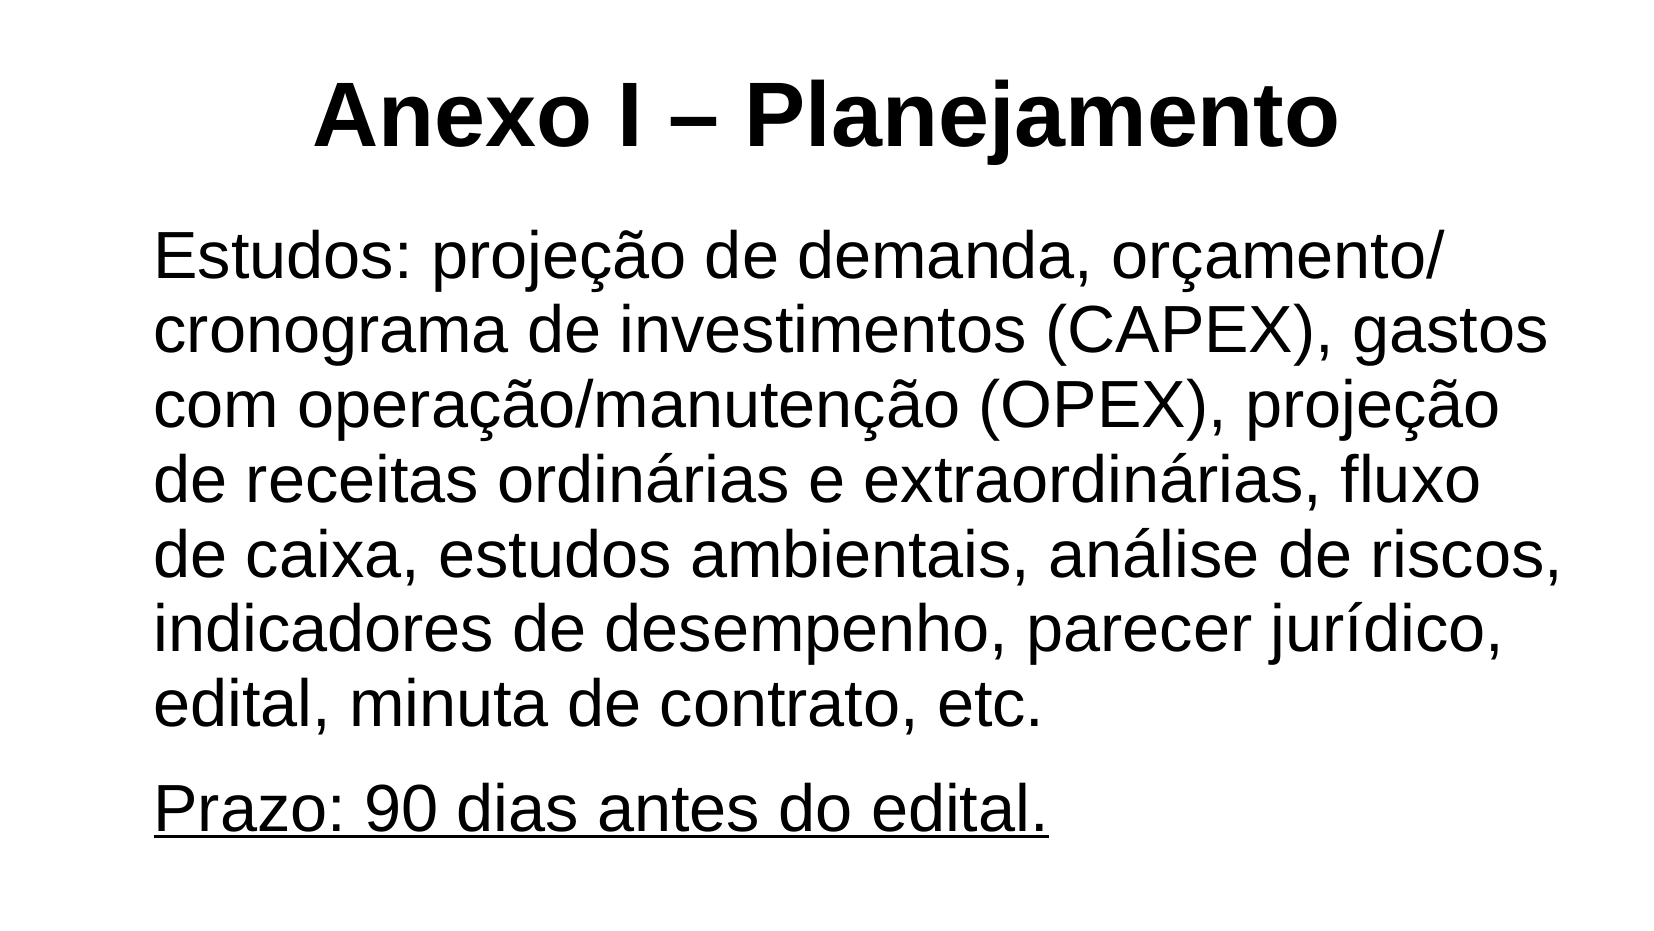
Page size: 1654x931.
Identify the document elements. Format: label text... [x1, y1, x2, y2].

list Estudos: projeção de demanda, orçamento/ cronograma de investimentos (CAPEX), gastos com operação/manutenção (OPEX), projeção de receitas ordinárias e extraordinárias, fluxo de caixa, estudos ambientais, análise de riscos, indicadores de desempenho, parecer jurídico, edital, minuta de contrato, etc. Prazo: 90 dias antes do edital. [82, 217, 1571, 898]
title Anexo I – Planejamento [82, 37, 1571, 193]
